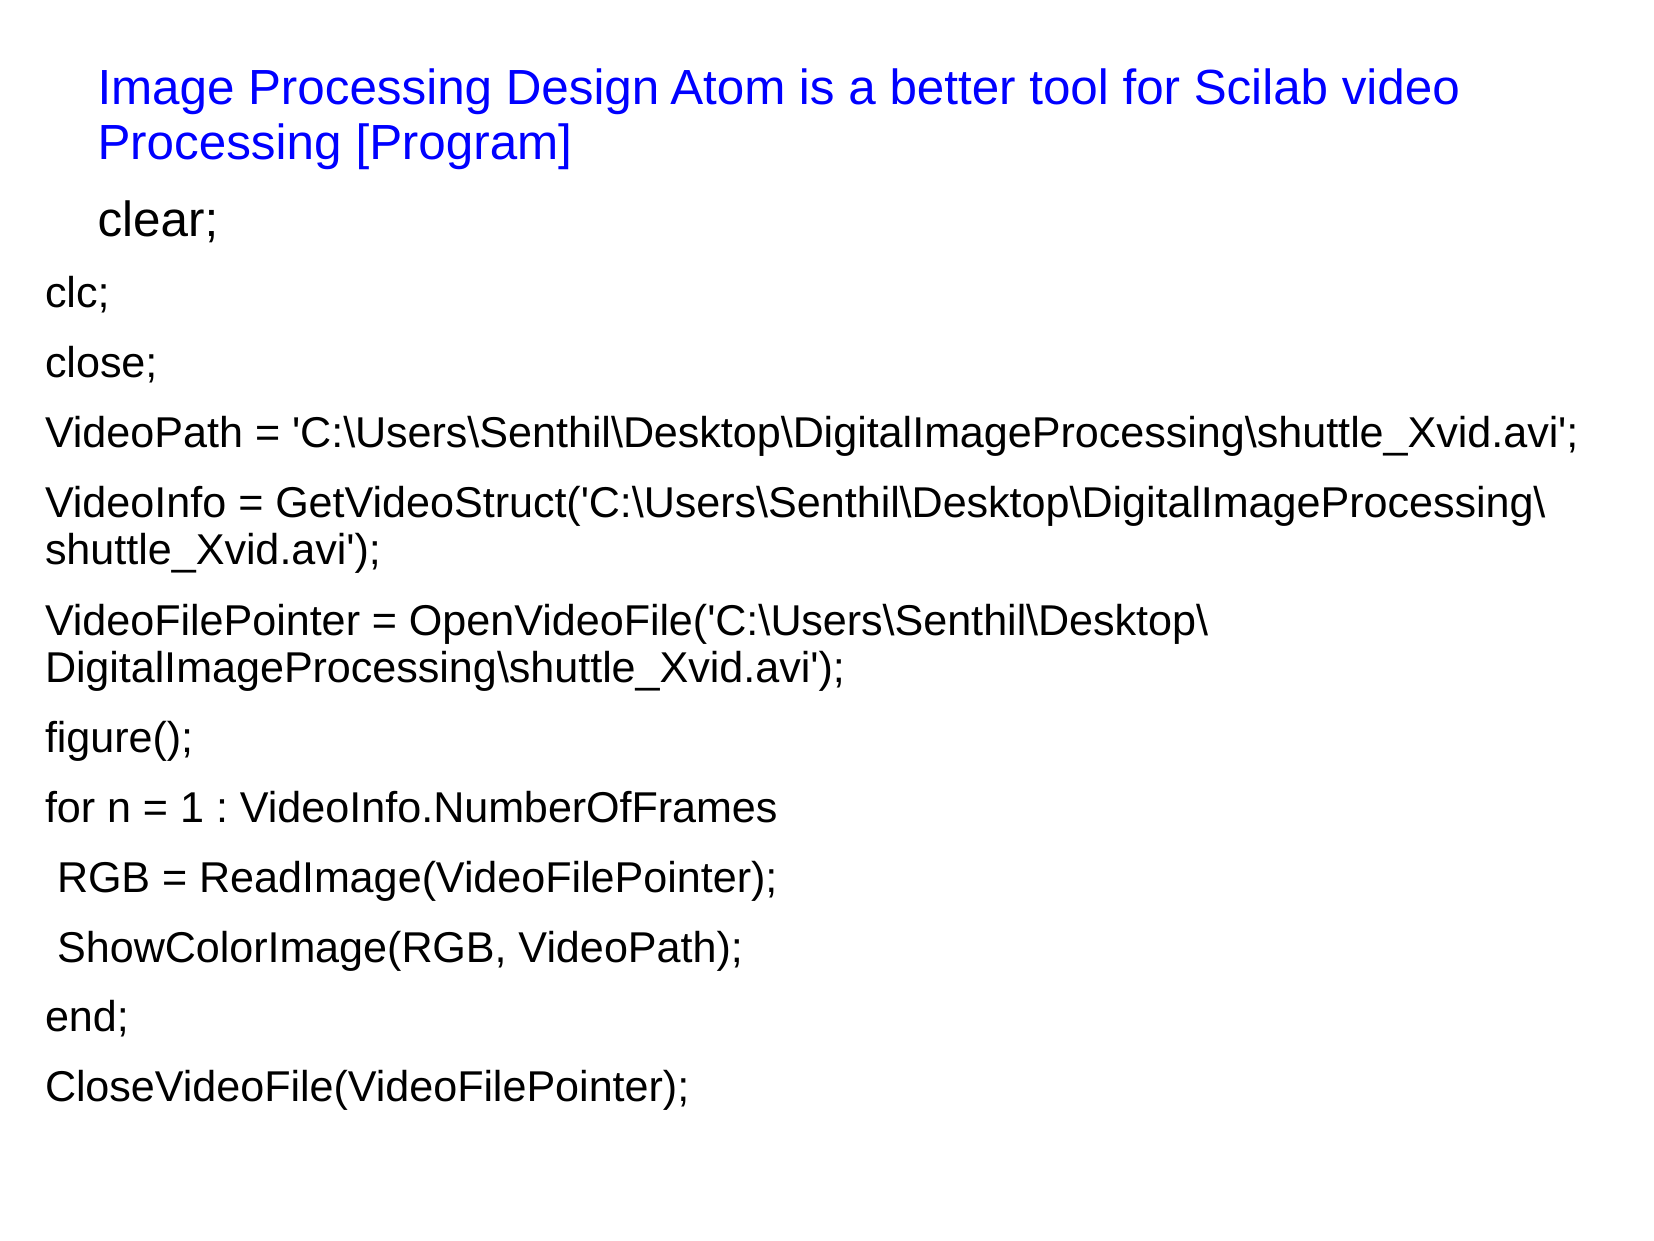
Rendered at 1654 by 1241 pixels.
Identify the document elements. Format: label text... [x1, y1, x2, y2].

list Image Processing Design Atom is a better tool for Scilab video Processing [Program] clear; clc; close; VideoPath = 'C:\Users\Senthil\Desktop\DigitalImageProcessing\shuttle_Xvid.avi'; VideoInfo = GetVideoStruct('C:\Users\Senthil\Desktop\DigitalImageProcessing\shuttle_Xvid.avi'); VideoFilePointer = OpenVideoFile('C:\Users\Senthil\Desktop\DigitalImageProcessing\shuttle_Xvid.avi'); figure(); for n = 1 : VideoInfo.NumberOfFrames RGB = ReadImage(VideoFilePointer); ShowColorImage(RGB, VideoPath); end; CloseVideoFile(VideoFilePointer); [45, 60, 1591, 1171]
